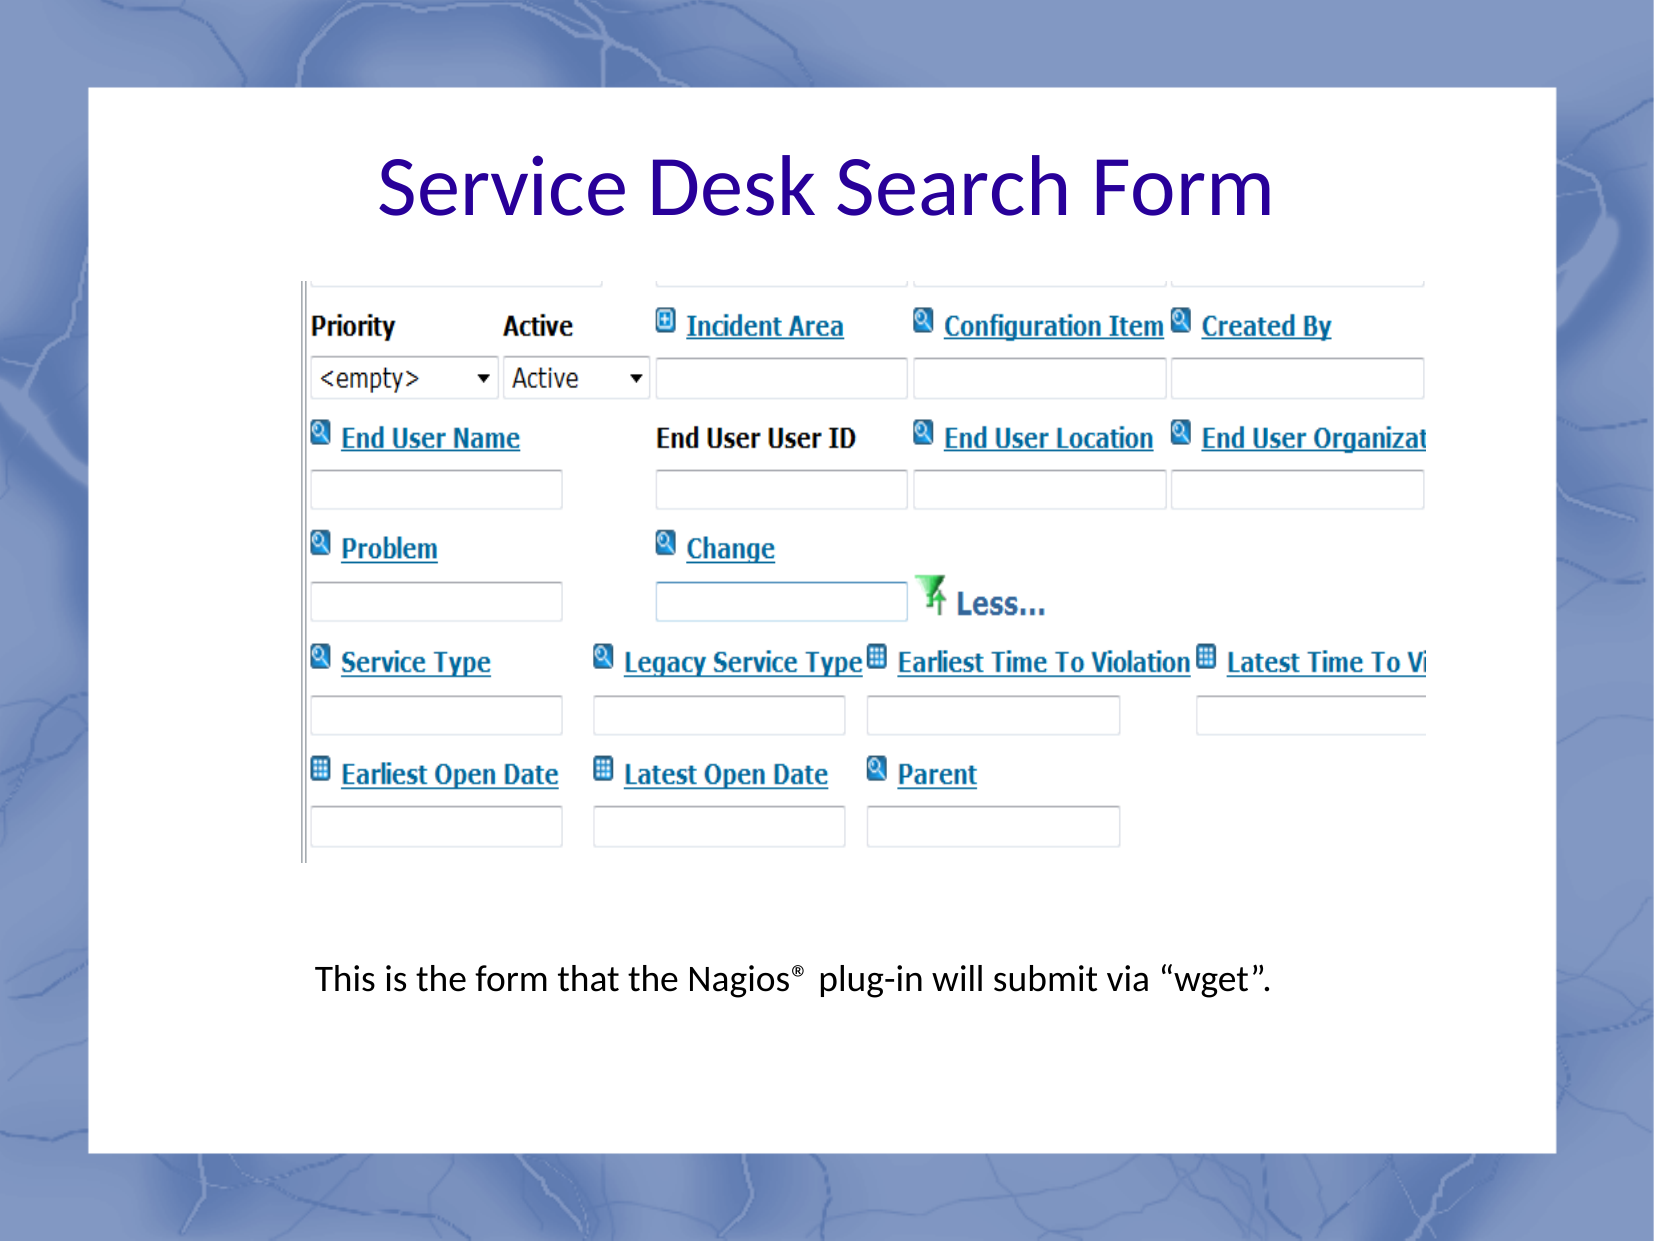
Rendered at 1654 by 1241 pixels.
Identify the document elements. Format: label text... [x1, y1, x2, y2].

picture [0, 0, 1654, 1241]
title Service Desk Search Form [118, 90, 1536, 298]
text_box This is the form that the Nagios® plug-in will submit via “wget”. [300, 955, 1463, 1017]
